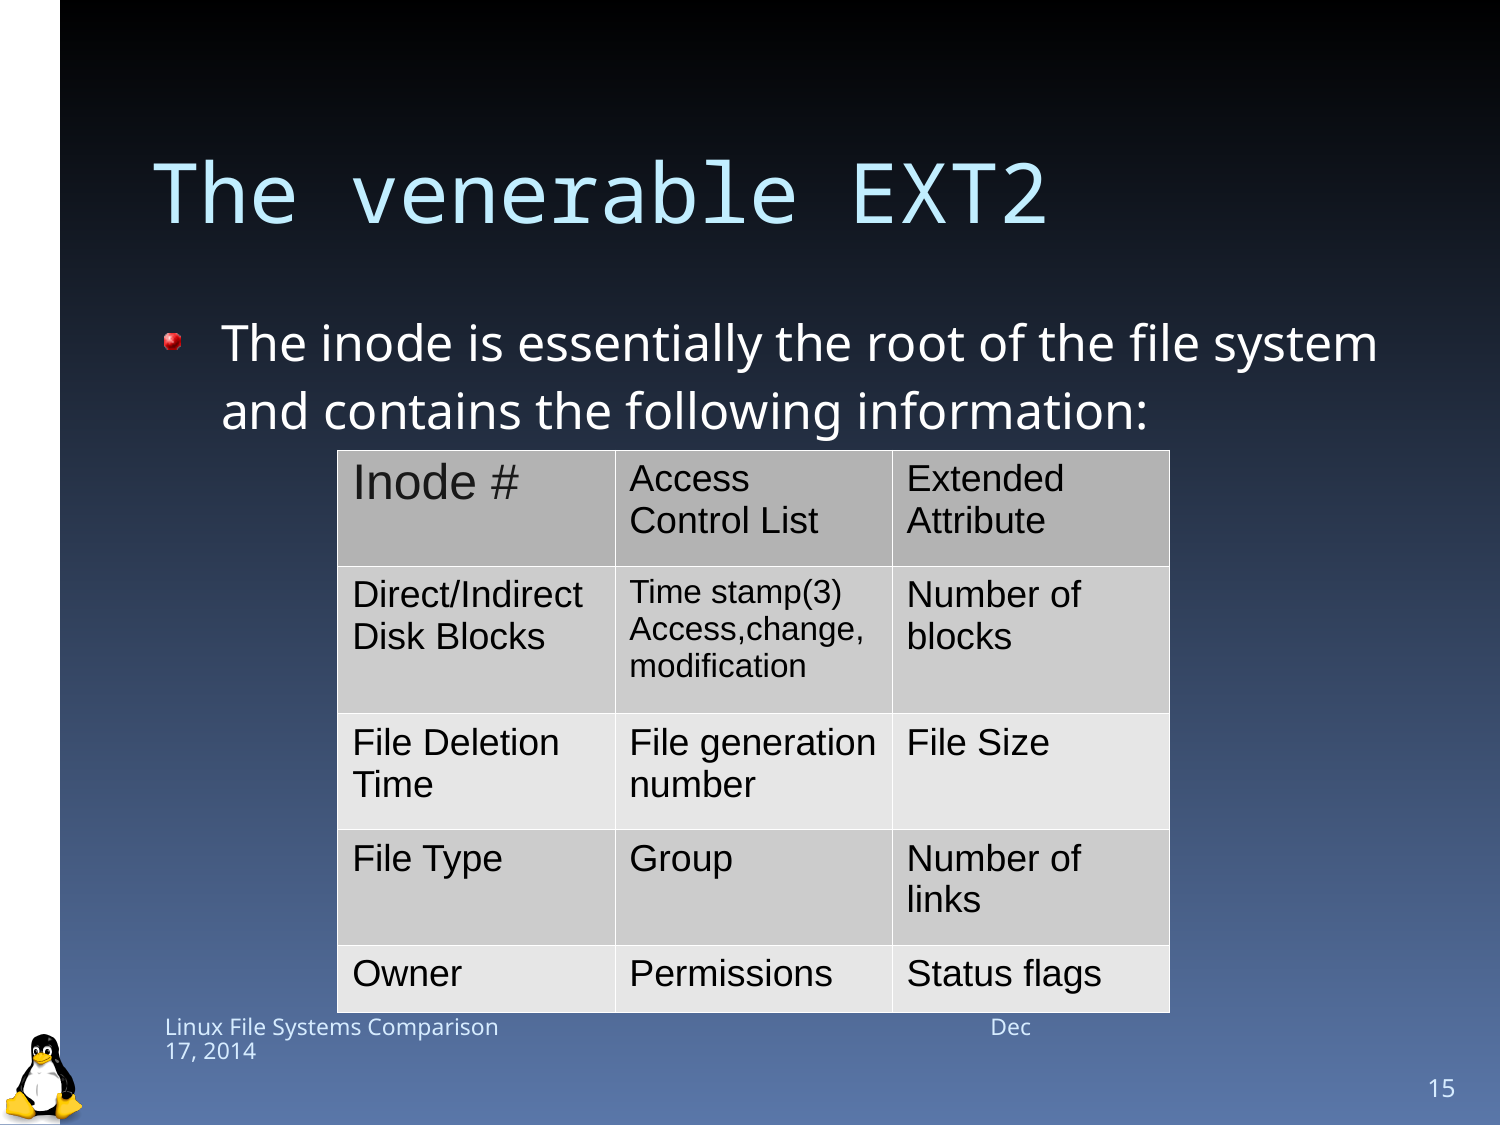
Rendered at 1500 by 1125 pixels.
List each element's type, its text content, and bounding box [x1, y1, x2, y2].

table_cell File Type [338, 830, 615, 945]
table_cell Direct/Indirect Disk Blocks [338, 567, 615, 713]
table_cell Permissions [616, 946, 892, 1012]
table_cell File Deletion Time [338, 714, 615, 829]
title The venerable EXT2 [149, 84, 1425, 299]
table_cell Number of links [893, 830, 1169, 945]
table_cell Group [616, 830, 892, 945]
table_header Extended Attribute [893, 451, 1169, 566]
picture [0, 1034, 82, 1125]
table_cell File generation number [616, 714, 892, 829]
table_header Inode # [338, 451, 615, 566]
table_cell Status flags [893, 946, 1169, 1012]
table_cell Number of blocks [893, 567, 1169, 713]
table_header Access Control List [616, 451, 892, 566]
table_cell Owner [338, 946, 615, 1012]
table_cell Time stamp(3) Access,change, modification [616, 567, 892, 713]
table_cell File Size [893, 714, 1169, 829]
list The inode is essentially the root of the file system and contains the following information: [150, 299, 1425, 968]
